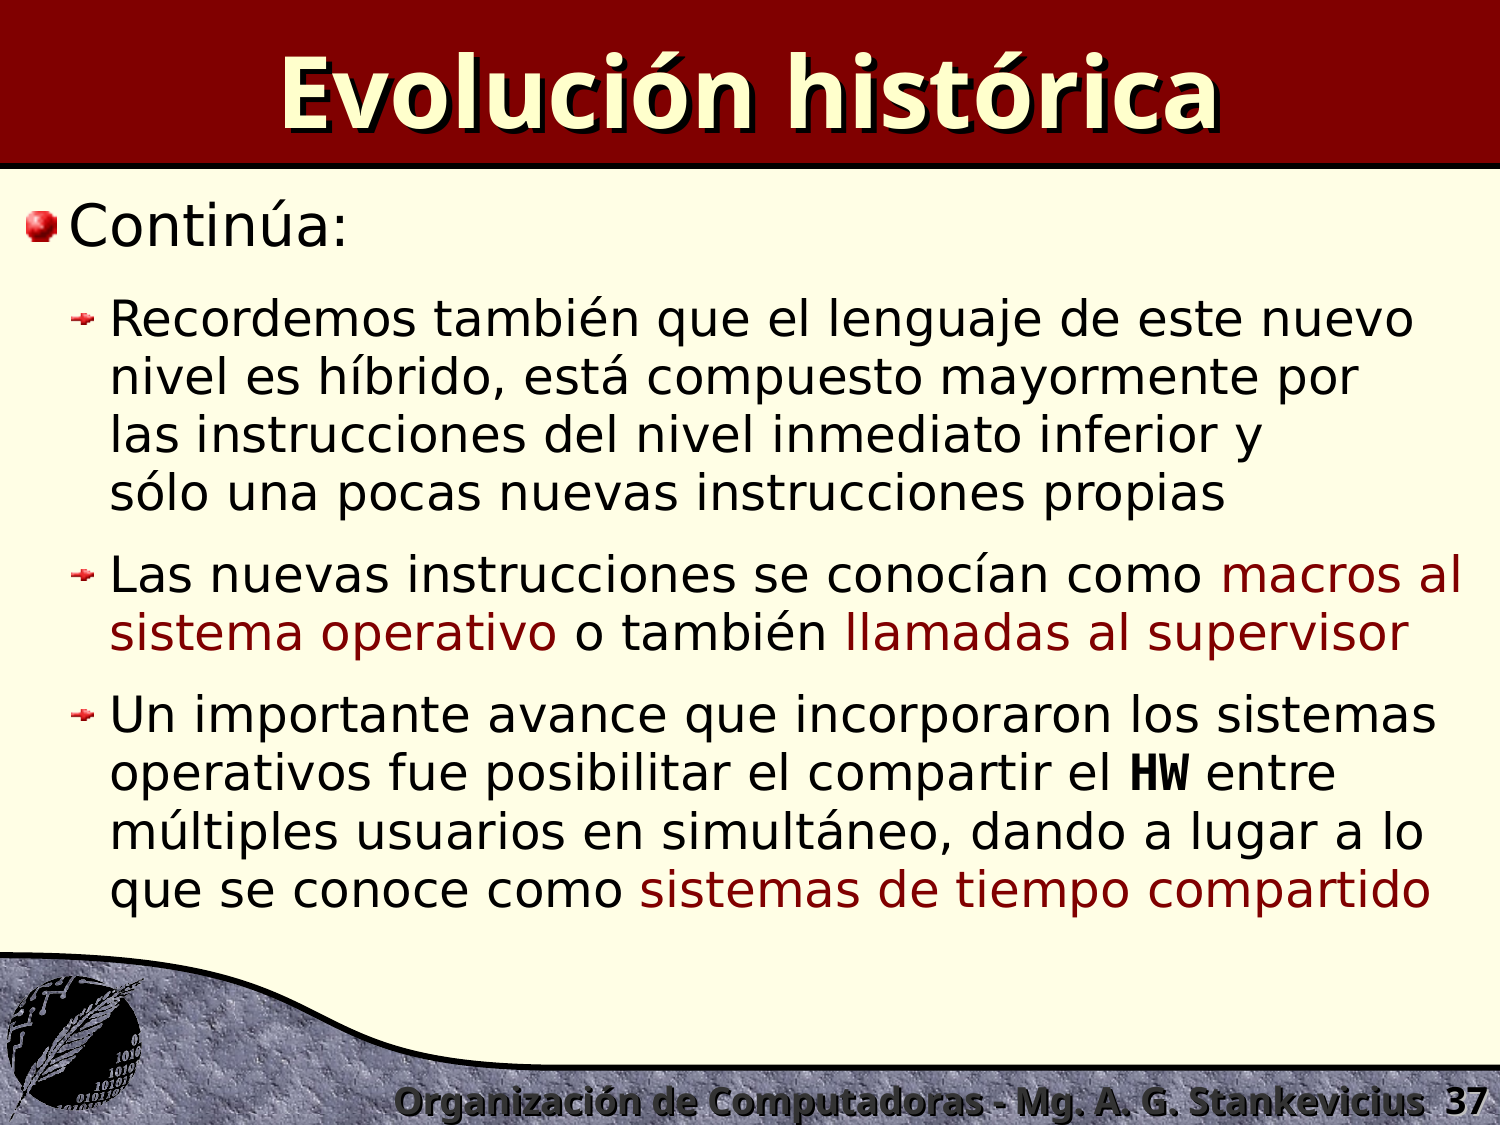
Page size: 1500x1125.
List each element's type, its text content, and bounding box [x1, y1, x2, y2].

title Evolución histórica [15, 5, 1485, 160]
list Continúa: Recordemos también que el lenguaje de este nuevo nivel es híbrido, está compuesto mayormente por las instrucciones del nivel inmediato inferior y sólo una pocas nuevas instrucciones propias Las nuevas instrucciones se conocían como macros al sistema operativo o también llamadas al supervisor Un importante avance que incorporaron los sistemas operativos fue posibilitar el compartir el HW entre múltiples usuarios en simultáneo, dando a lugar a lo que se conoce como sistemas de tiempo compartido [11, 192, 1486, 935]
picture [0, 959, 1500, 1125]
picture [1058, 1100, 1065, 1110]
picture [448, 1100, 455, 1110]
picture [802, 1100, 806, 1110]
